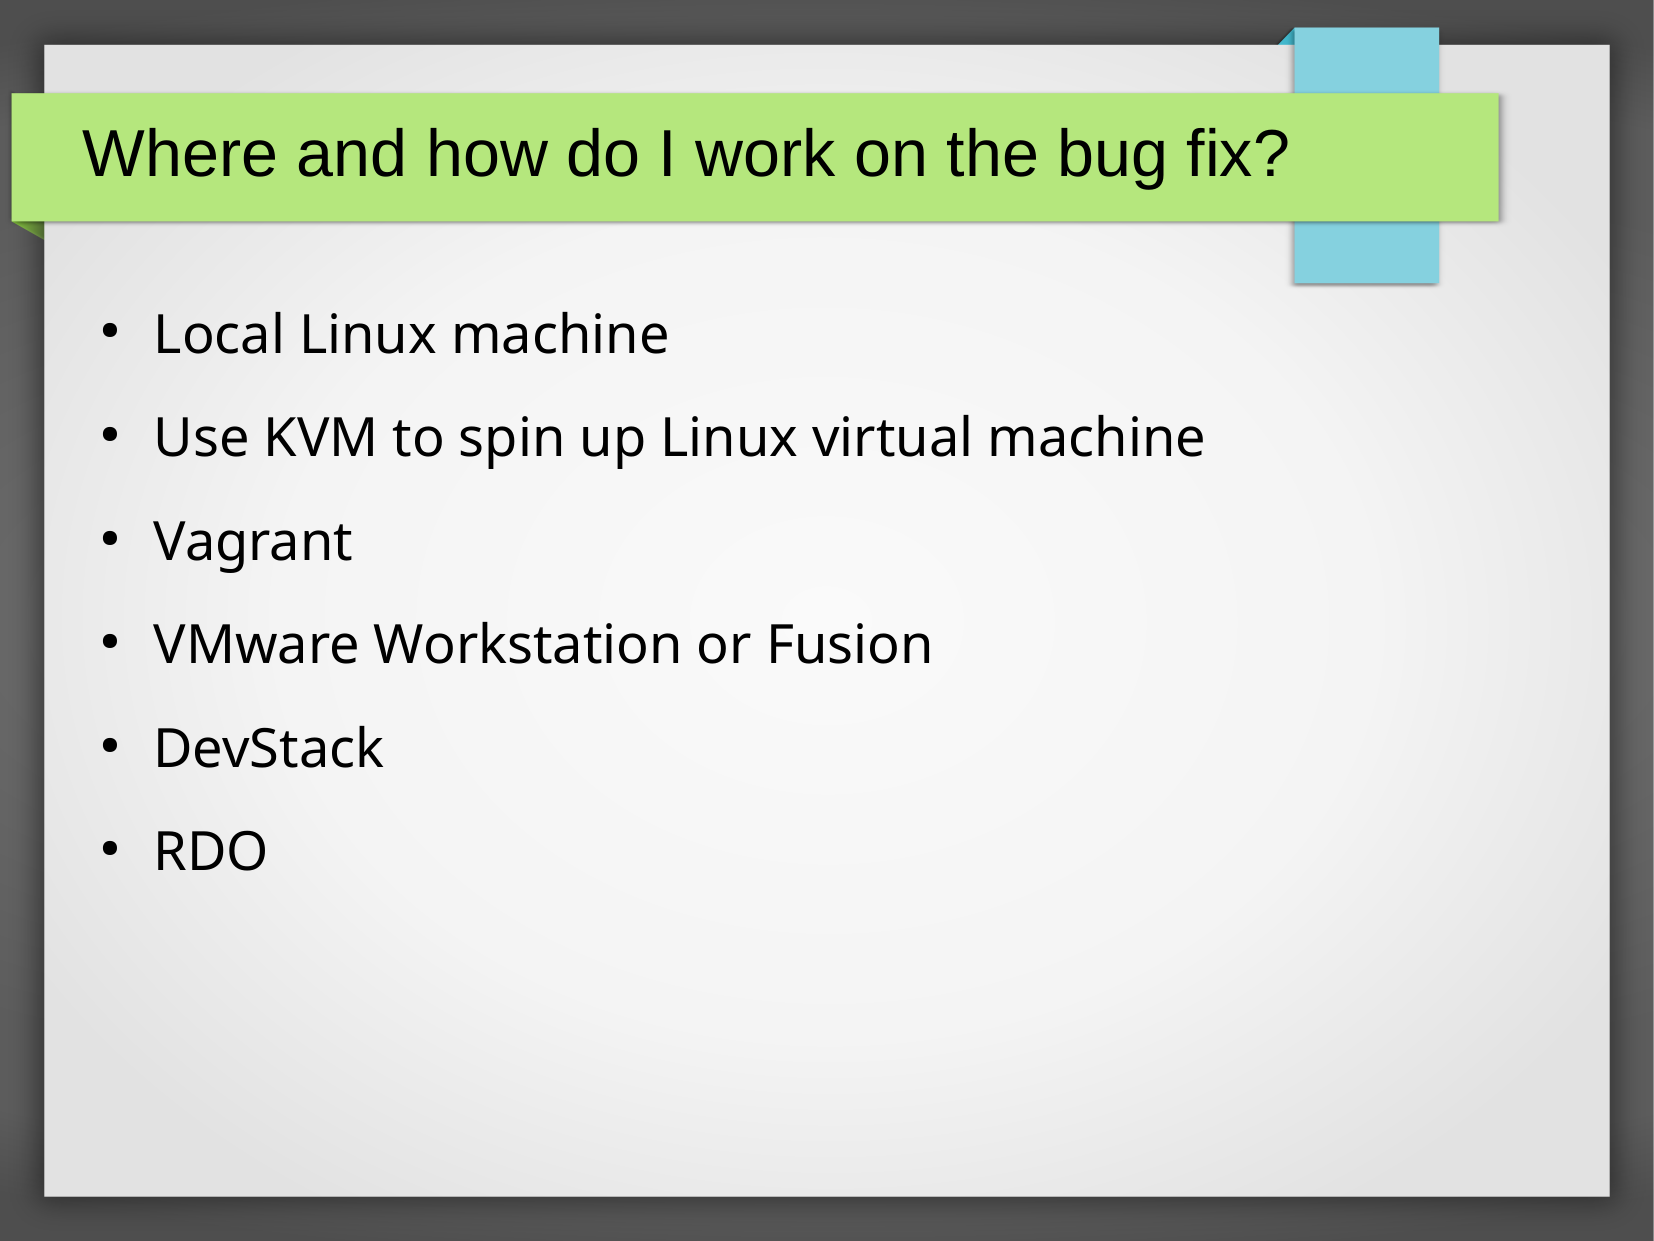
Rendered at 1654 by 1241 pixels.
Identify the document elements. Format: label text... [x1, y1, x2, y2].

title Where and how do I work on the bug fix? [82, 49, 1571, 257]
picture [0, 0, 1654, 1241]
list Local Linux machine Use KVM to spin up Linux virtual machine Vagrant VMware Workstation or Fusion DevStack RDO [82, 295, 1571, 1015]
